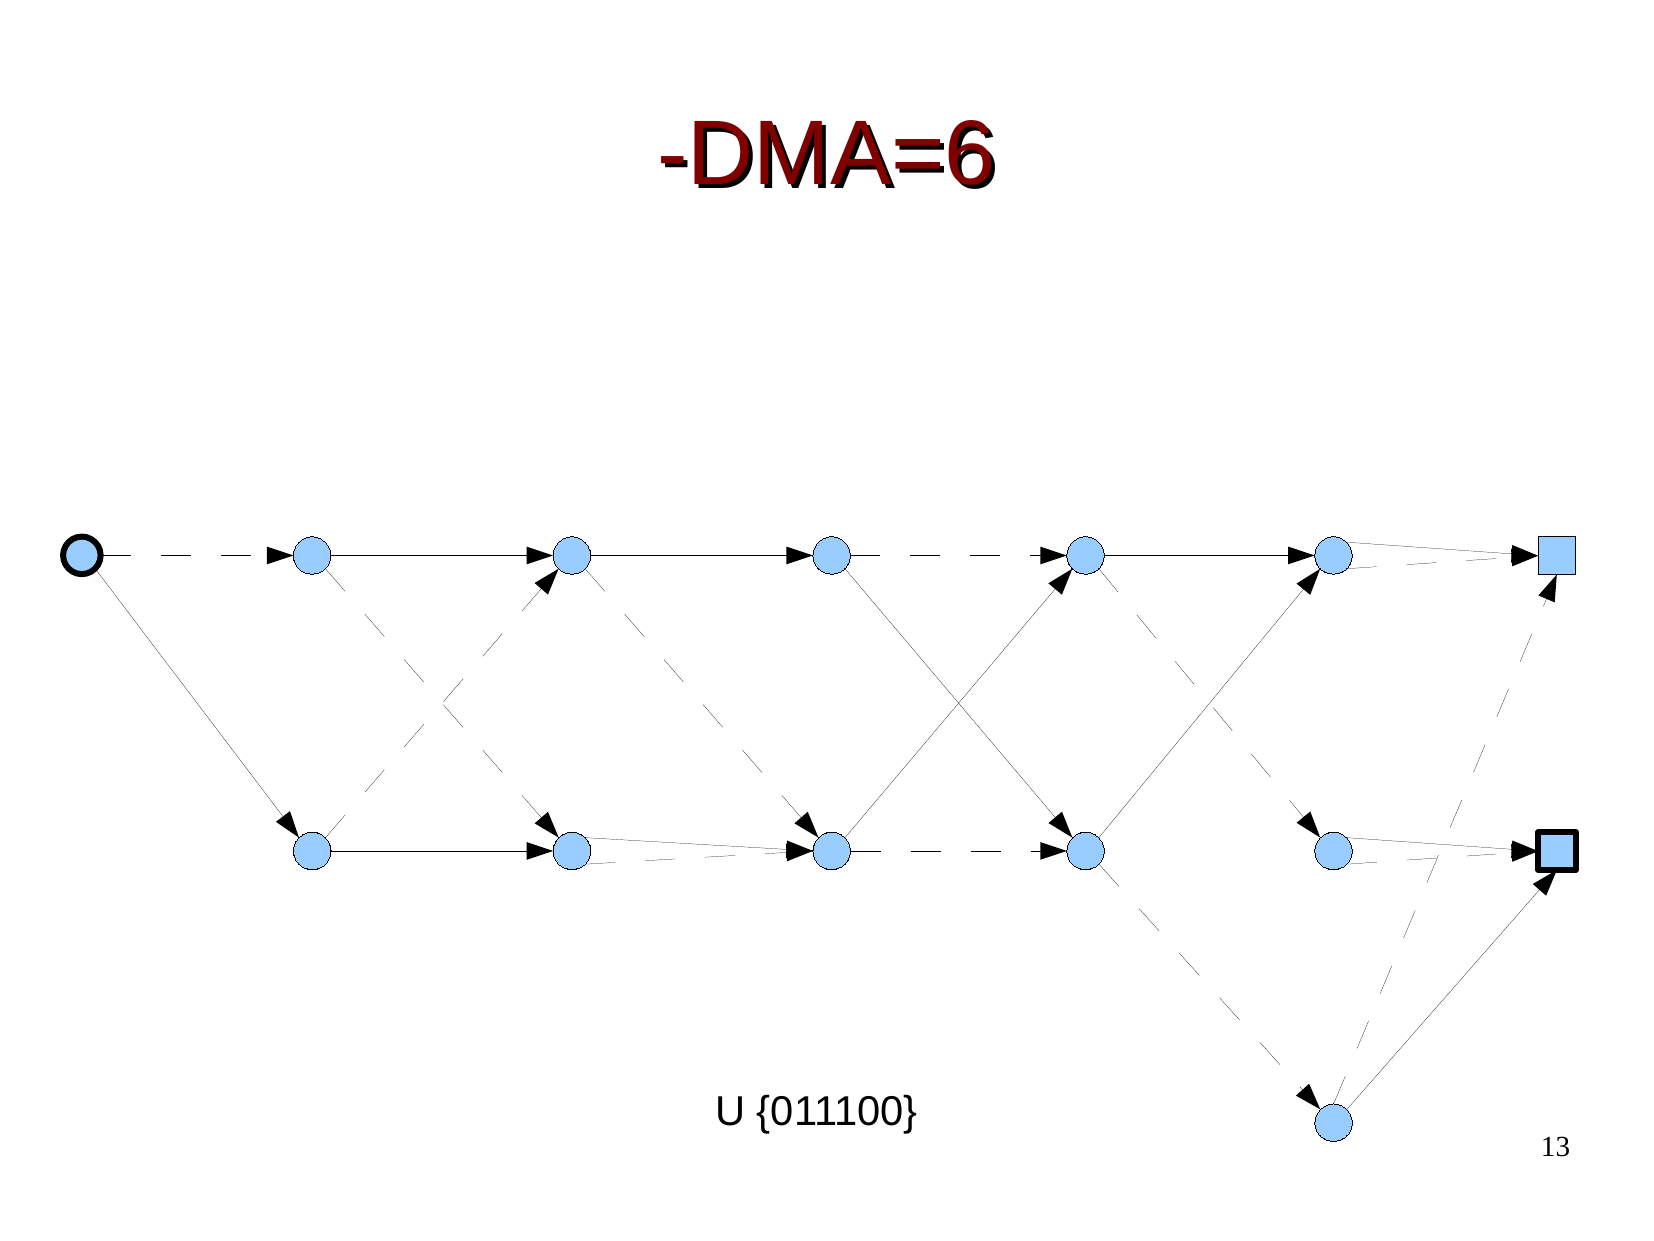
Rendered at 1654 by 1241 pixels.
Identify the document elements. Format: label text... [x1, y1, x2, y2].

text_box [553, 832, 591, 870]
text_box [1066, 536, 1105, 575]
text_box [1314, 536, 1353, 575]
text_box [1538, 536, 1576, 575]
text_box [553, 536, 591, 575]
text_box [63, 536, 101, 575]
text_box [812, 536, 851, 575]
text_box [293, 536, 331, 575]
text_box [1314, 1103, 1353, 1142]
text_box [813, 832, 851, 870]
title -DMA=6 [82, 49, 1571, 257]
text_box [1538, 832, 1576, 870]
text_box [293, 832, 332, 870]
text_box U {011100} [715, 1087, 919, 1135]
text_box [1066, 832, 1105, 870]
text_box [1314, 832, 1353, 870]
